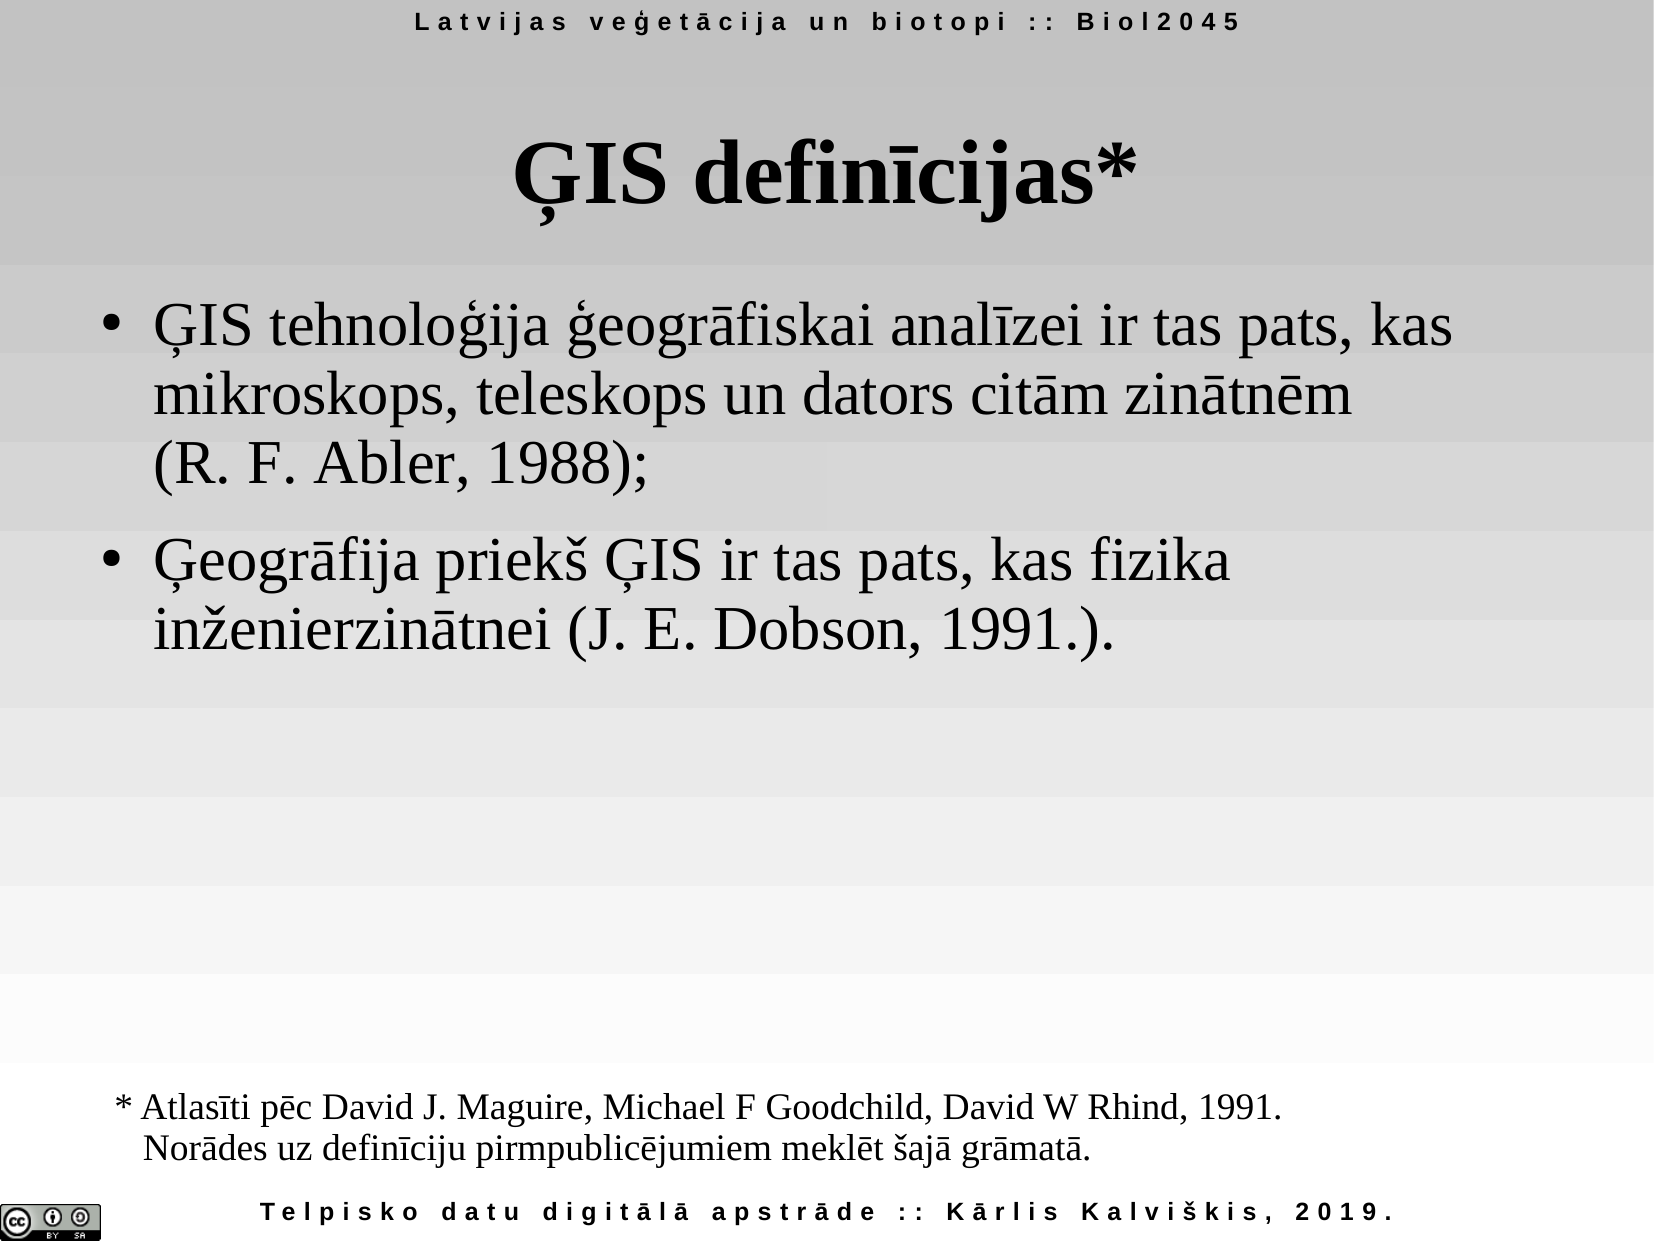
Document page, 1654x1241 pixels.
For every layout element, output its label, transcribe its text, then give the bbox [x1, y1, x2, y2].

list ĢIS tehnoloģija ģeogrāfiskai analīzei ir tas pats, kas mikroskops, teleskops un dators citām zinātnēm (R. F. Abler, 1988); Ģeogrāfija priekš ĢIS ir tas pats, kas fizika inženierzinātnei (J. E. Dobson, 1991.). [82, 289, 1571, 1113]
title ĢIS definīcijas* [29, 49, 1625, 296]
picture [0, 0, 1654, 1241]
text_box * Atlasīti pēc David J. Maguire, Michael F Goodchild, David W Rhind, 1991. Norādes uz definīciju pirmpublicējumiem meklēt šajā grāmatā. [99, 1078, 1299, 1162]
